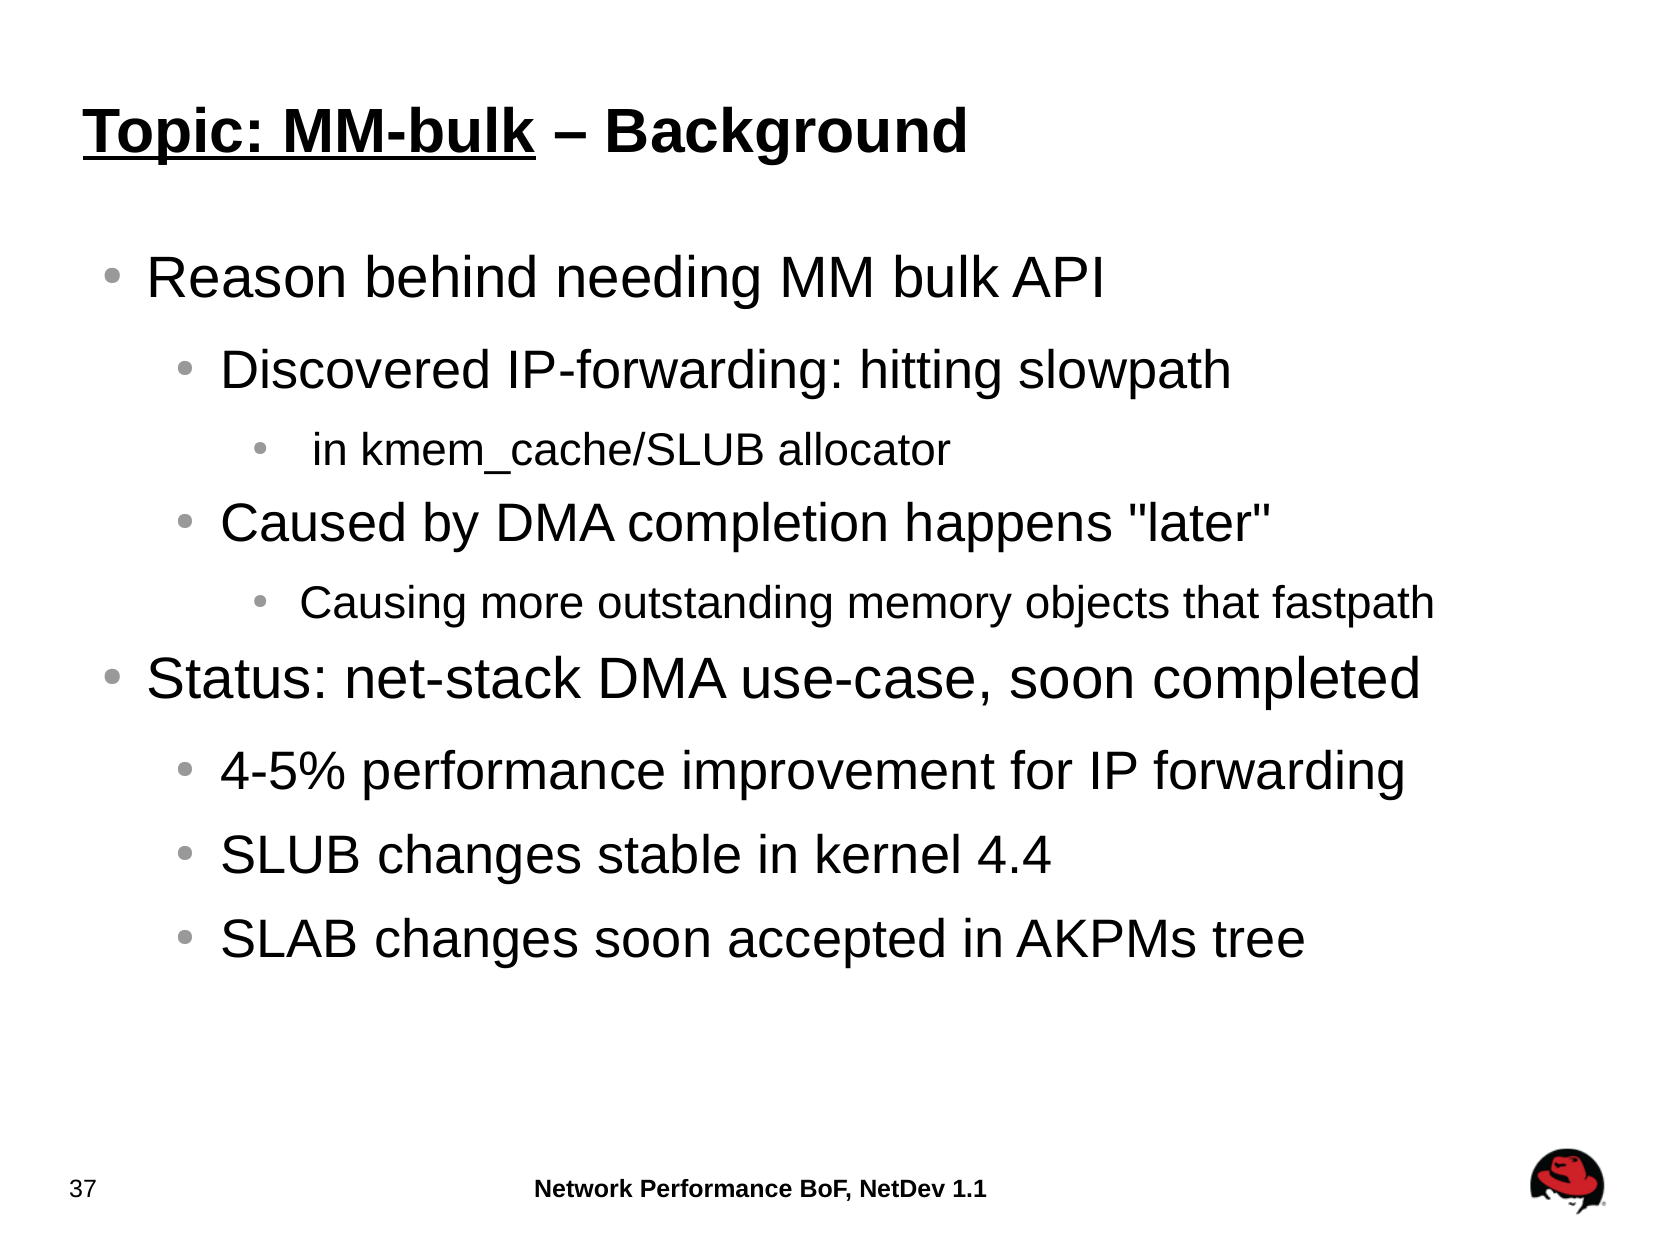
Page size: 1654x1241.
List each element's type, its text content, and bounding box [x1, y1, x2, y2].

title Topic: MM-bulk – Background [82, 37, 1571, 226]
list Reason behind needing MM bulk API Discovered IP-forwarding: hitting slowpath in kmem_cache/SLUB allocator Caused by DMA completion happens "later" Causing more outstanding memory objects that fastpath Status: net-stack DMA use-case, soon completed 4-5% performance improvement for IP forwarding SLUB changes stable in kernel 4.4 SLAB changes soon accepted in AKPMs tree [86, 244, 1575, 1039]
picture [1529, 1146, 1612, 1224]
